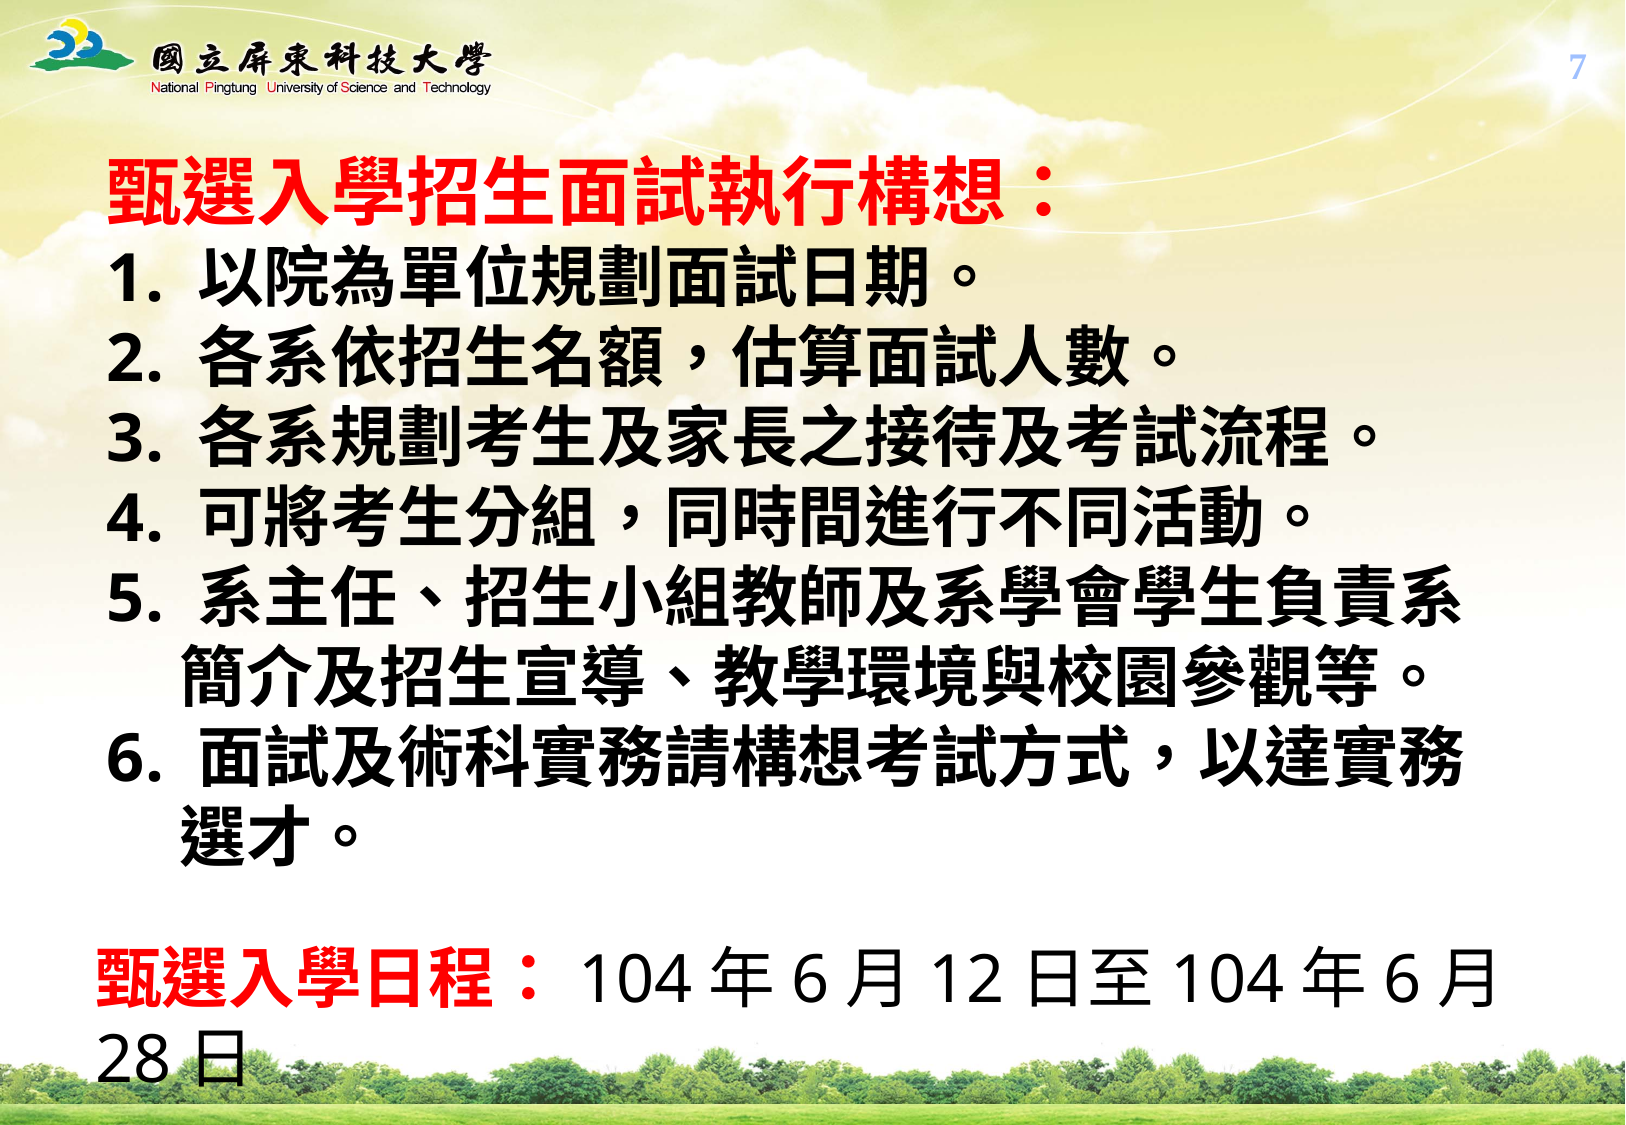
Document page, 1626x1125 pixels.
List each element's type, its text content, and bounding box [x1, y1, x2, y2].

picture [0, 0, 1625, 1125]
text_box 甄選入學日程：104年6月12日至104年6月28日 [80, 928, 1522, 1104]
text_box 甄選入學招生面試執行構想： 1. 以院為單位規劃面試日期。 2. 各系依招生名額，估算面試人數。 3. 各系規劃考生及家長之接待及考試流程。 4. 可將考生分組，同時間進行不同活動。 5. 系主任、招生小組教師及系學會學生負責系簡介及招生宣導、教學環境與校園參觀等。 6. 面試及術科實務請構想考試方式，以達實務選才。 [91, 137, 1498, 882]
